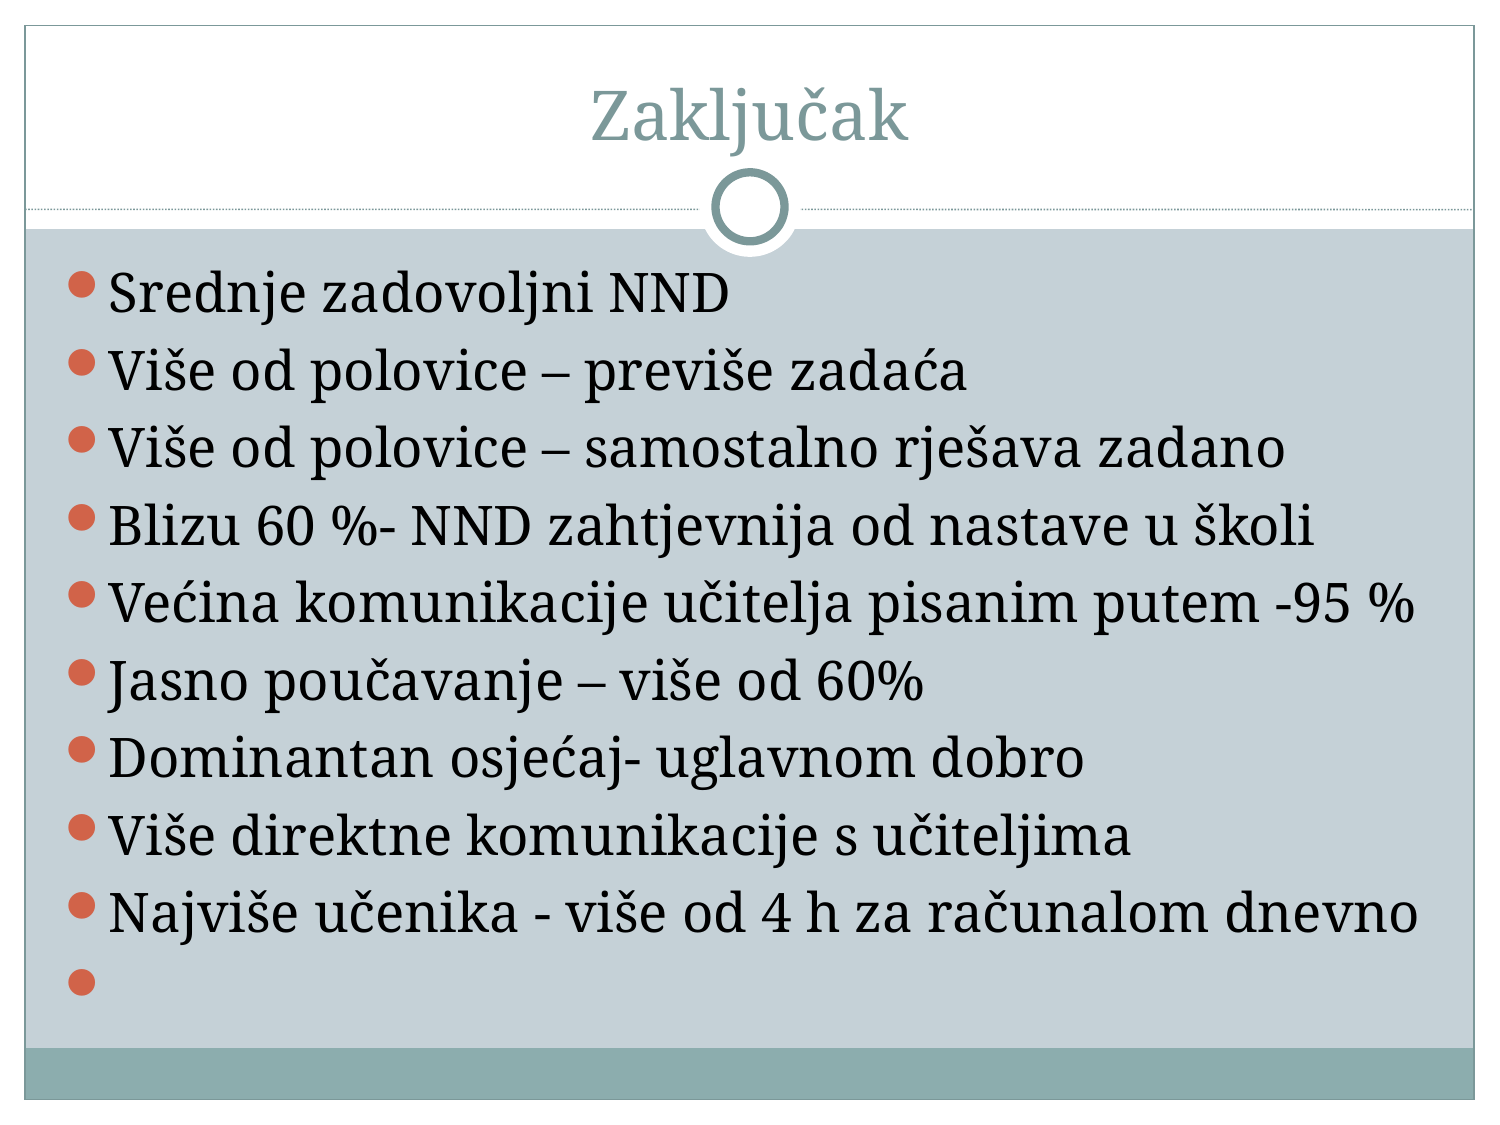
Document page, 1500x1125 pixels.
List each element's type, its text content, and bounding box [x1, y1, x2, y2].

list Srednje zadovoljni NND Više od polovice – previše zadaća Više od polovice – samostalno rješava zadano Blizu 60 %- NND zahtjevnija od nastave u školi Većina komunikacije učitelja pisanim putem -95 % Jasno poučavanje – više od 60% Dominantan osjećaj- uglavnom dobro Više direktne komunikacije s učiteljima Najviše učenika - više od 4 h za računalom dnevno [49, 250, 1445, 1001]
title Zaključak [49, 37, 1450, 162]
